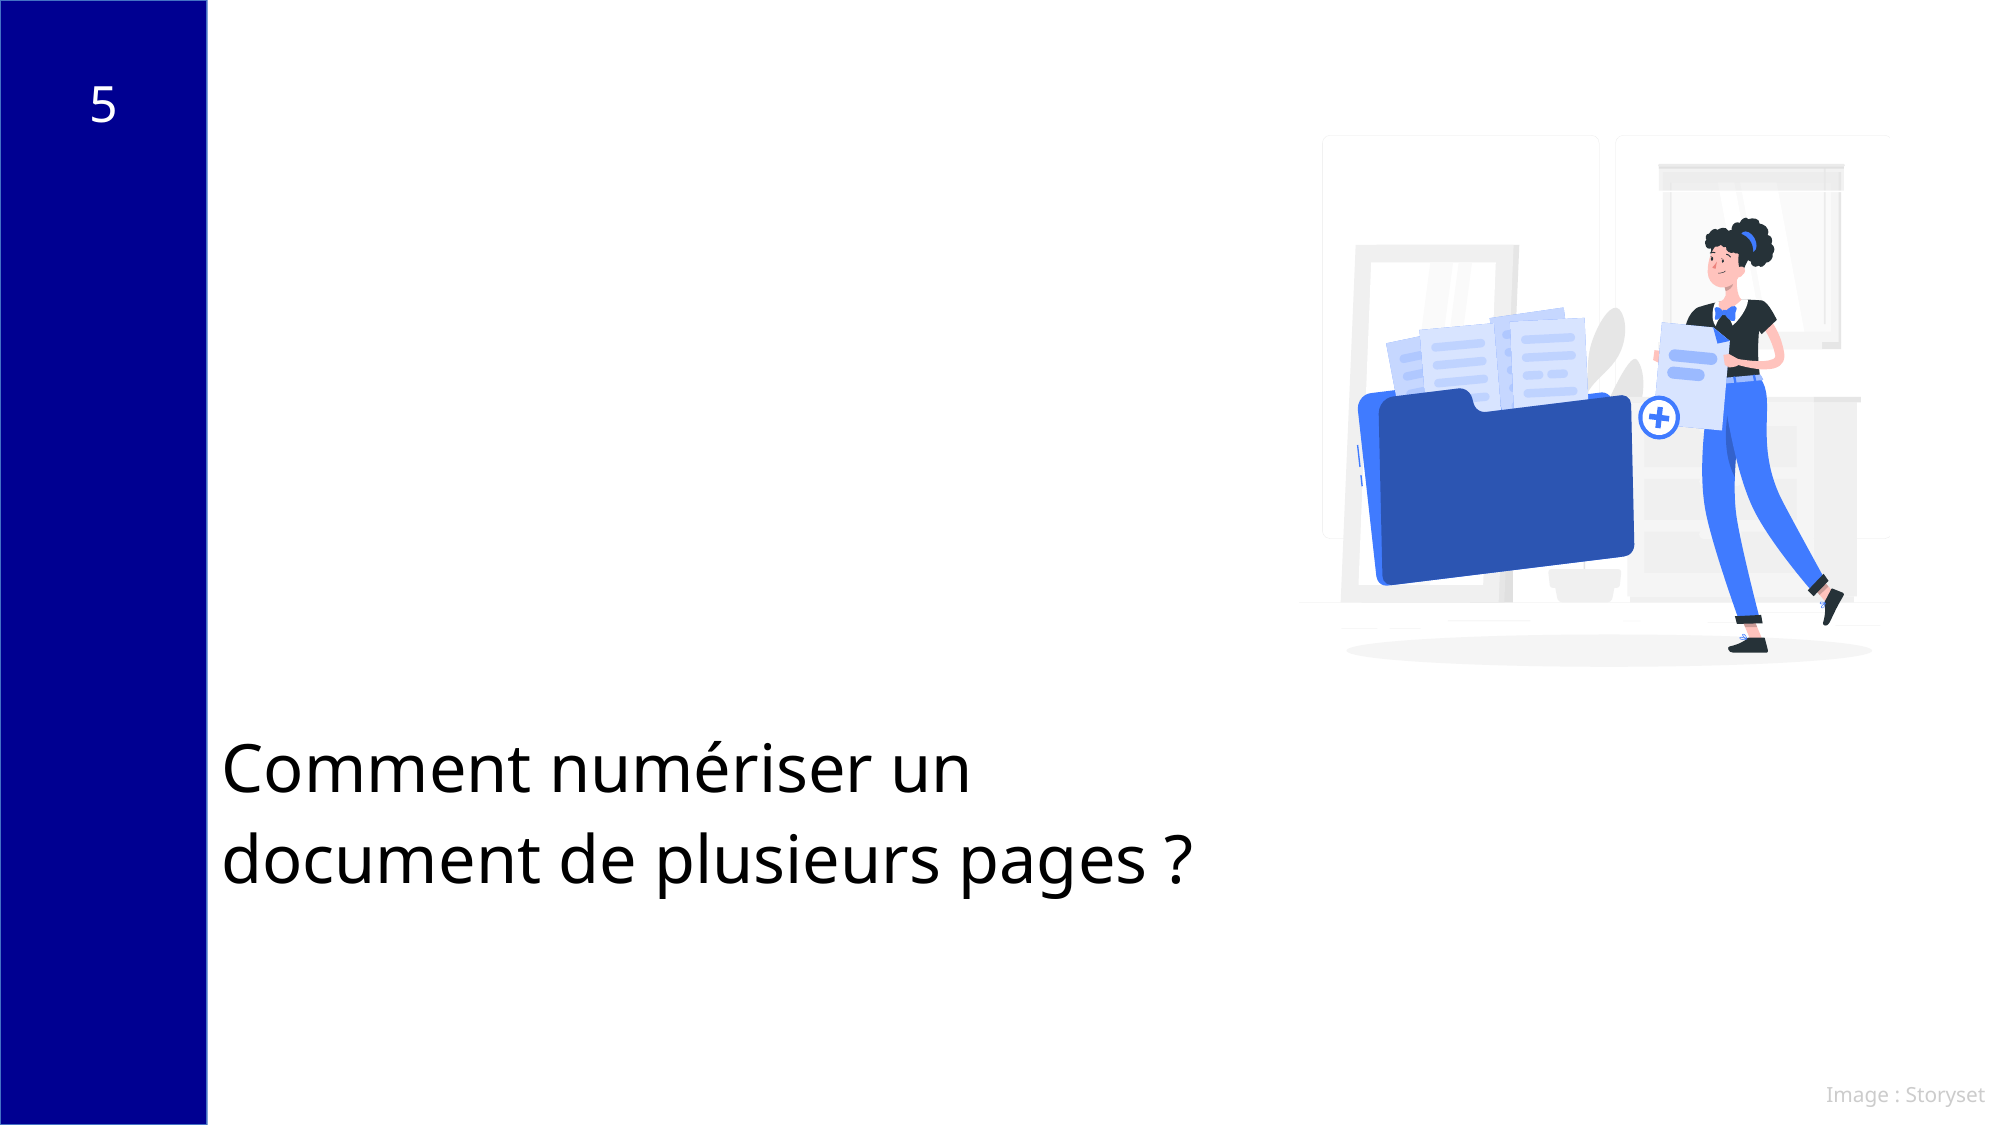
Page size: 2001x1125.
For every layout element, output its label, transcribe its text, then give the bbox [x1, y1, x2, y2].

text_box Image : Storyset [1565, 1062, 2000, 1125]
picture [1299, 118, 1890, 709]
text_box 5 [0, 0, 207, 207]
text_box Comment numériser un document de plusieurs pages ? [206, 708, 1684, 916]
